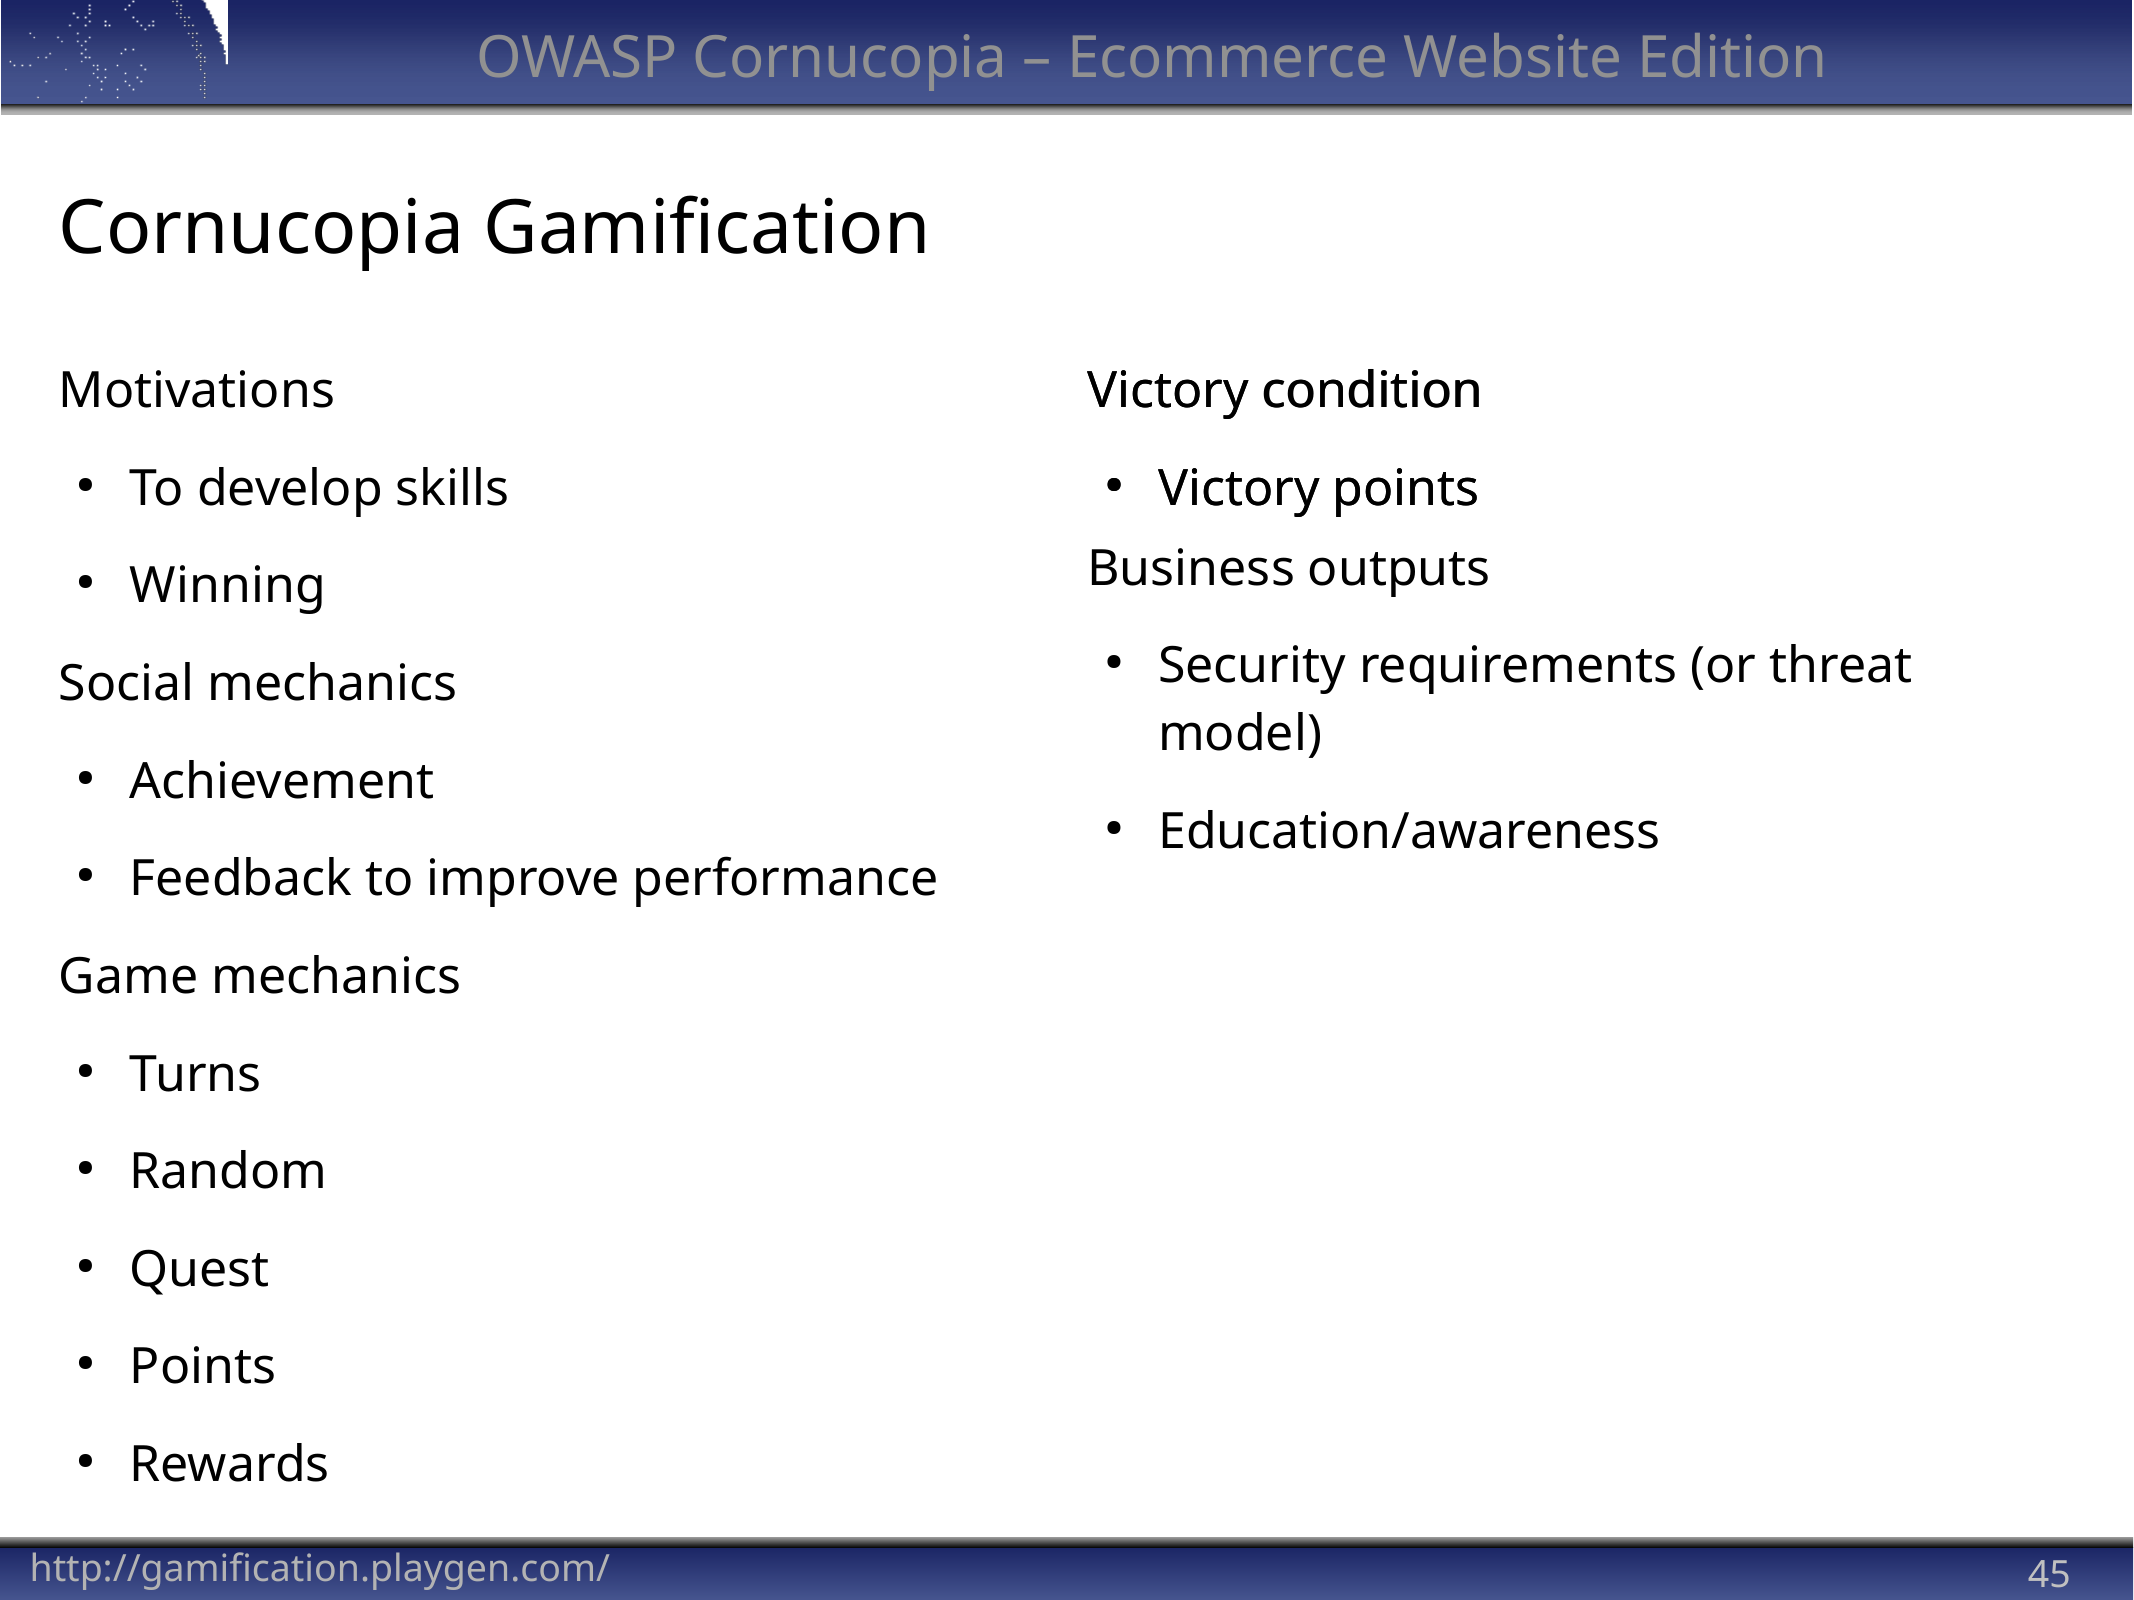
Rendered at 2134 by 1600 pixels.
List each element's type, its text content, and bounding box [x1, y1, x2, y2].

title Cornucopia Gamification [58, 124, 2126, 325]
list http://gamification.playgen.com/ [29, 1540, 2038, 1600]
list Victory condition Victory points [1087, 354, 2068, 621]
list Motivations To develop skills Winning Social mechanics Achievement Feedback to improve performance Game mechanics Turns Random Quest Points Rewards [58, 354, 1039, 1536]
list Business outputs Security requirements (or threat model) Education/awareness [1087, 621, 2068, 798]
